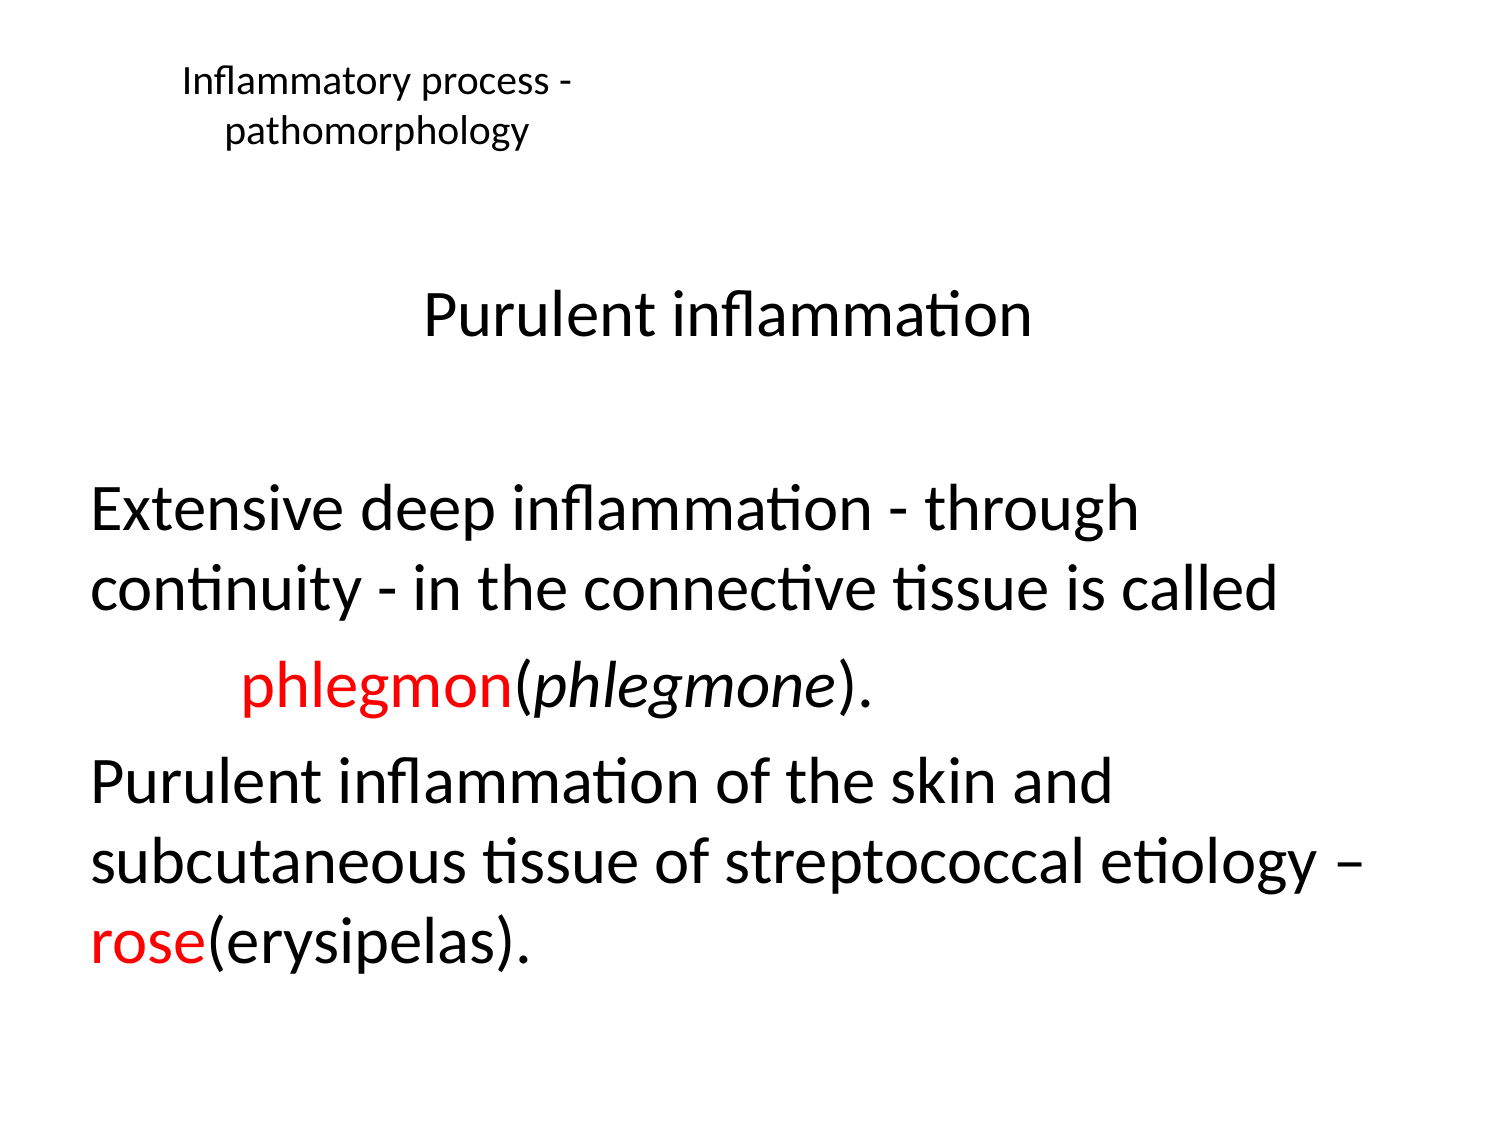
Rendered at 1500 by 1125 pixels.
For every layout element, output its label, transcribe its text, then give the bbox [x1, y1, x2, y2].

list Purulent inflammation Extensive deep inflammation - through continuity - in the connective tissue is called phlegmon(phlegmone). Purulent inflammation of the skin and subcutaneous tissue of streptococcal etiology –rose(erysipelas). [75, 262, 1426, 1005]
title Inflammatory process - pathomorphology [75, 45, 680, 126]
